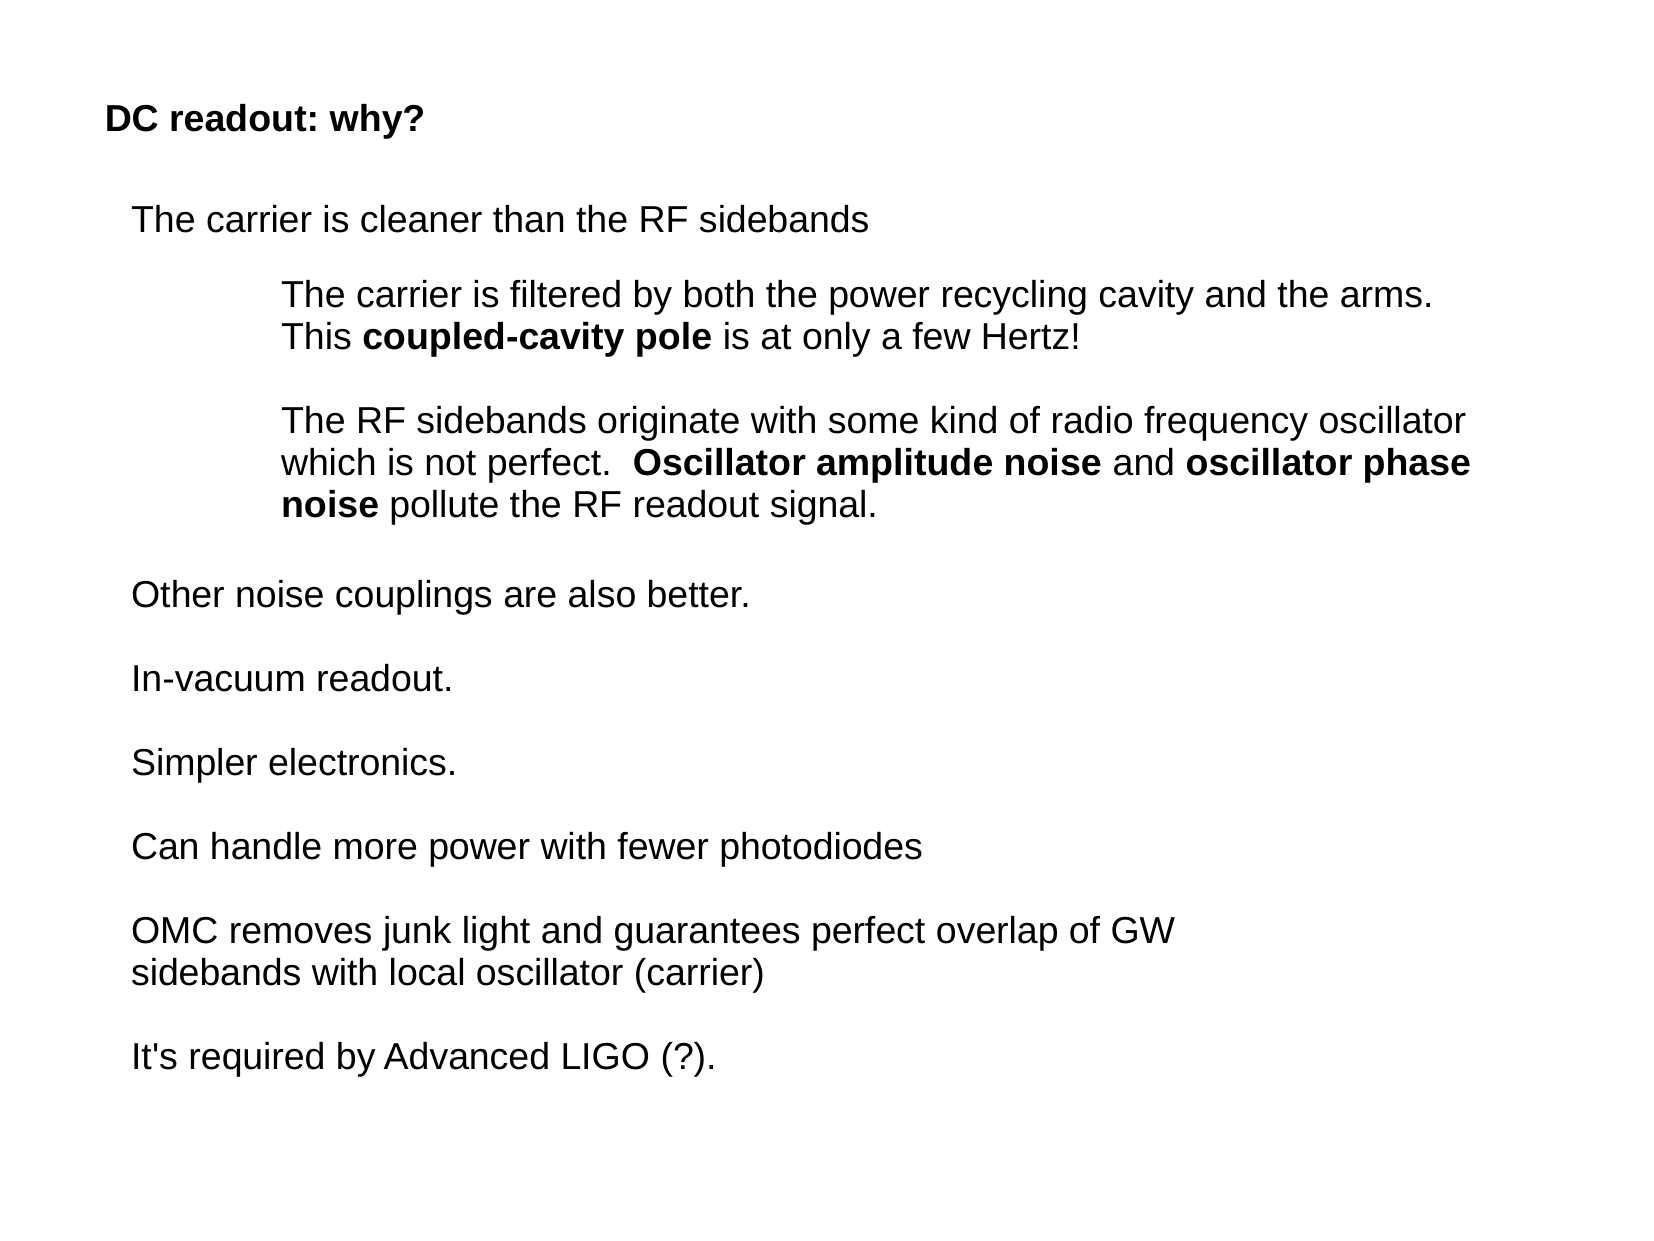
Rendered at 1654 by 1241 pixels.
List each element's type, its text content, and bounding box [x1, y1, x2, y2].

text_box The carrier is cleaner than the RF sidebands [112, 187, 938, 252]
text_box The carrier is filtered by both the power recycling cavity and the arms. This coupled-cavity pole is at only a few Hertz! The RF sidebands originate with some kind of radio frequency oscillator which is not perfect. Oscillator amplitude noise and oscillator phase noise pollute the RF readout signal. [262, 262, 1538, 537]
text_box DC readout: why? [75, 75, 457, 162]
text_box Other noise couplings are also better. In-vacuum readout. Simpler electronics. Can handle more power with fewer photodiodes OMC removes junk light and guarantees perfect overlap of GW sidebands with local oscillator (carrier) It's required by Advanced LIGO (?). [112, 562, 1201, 1163]
